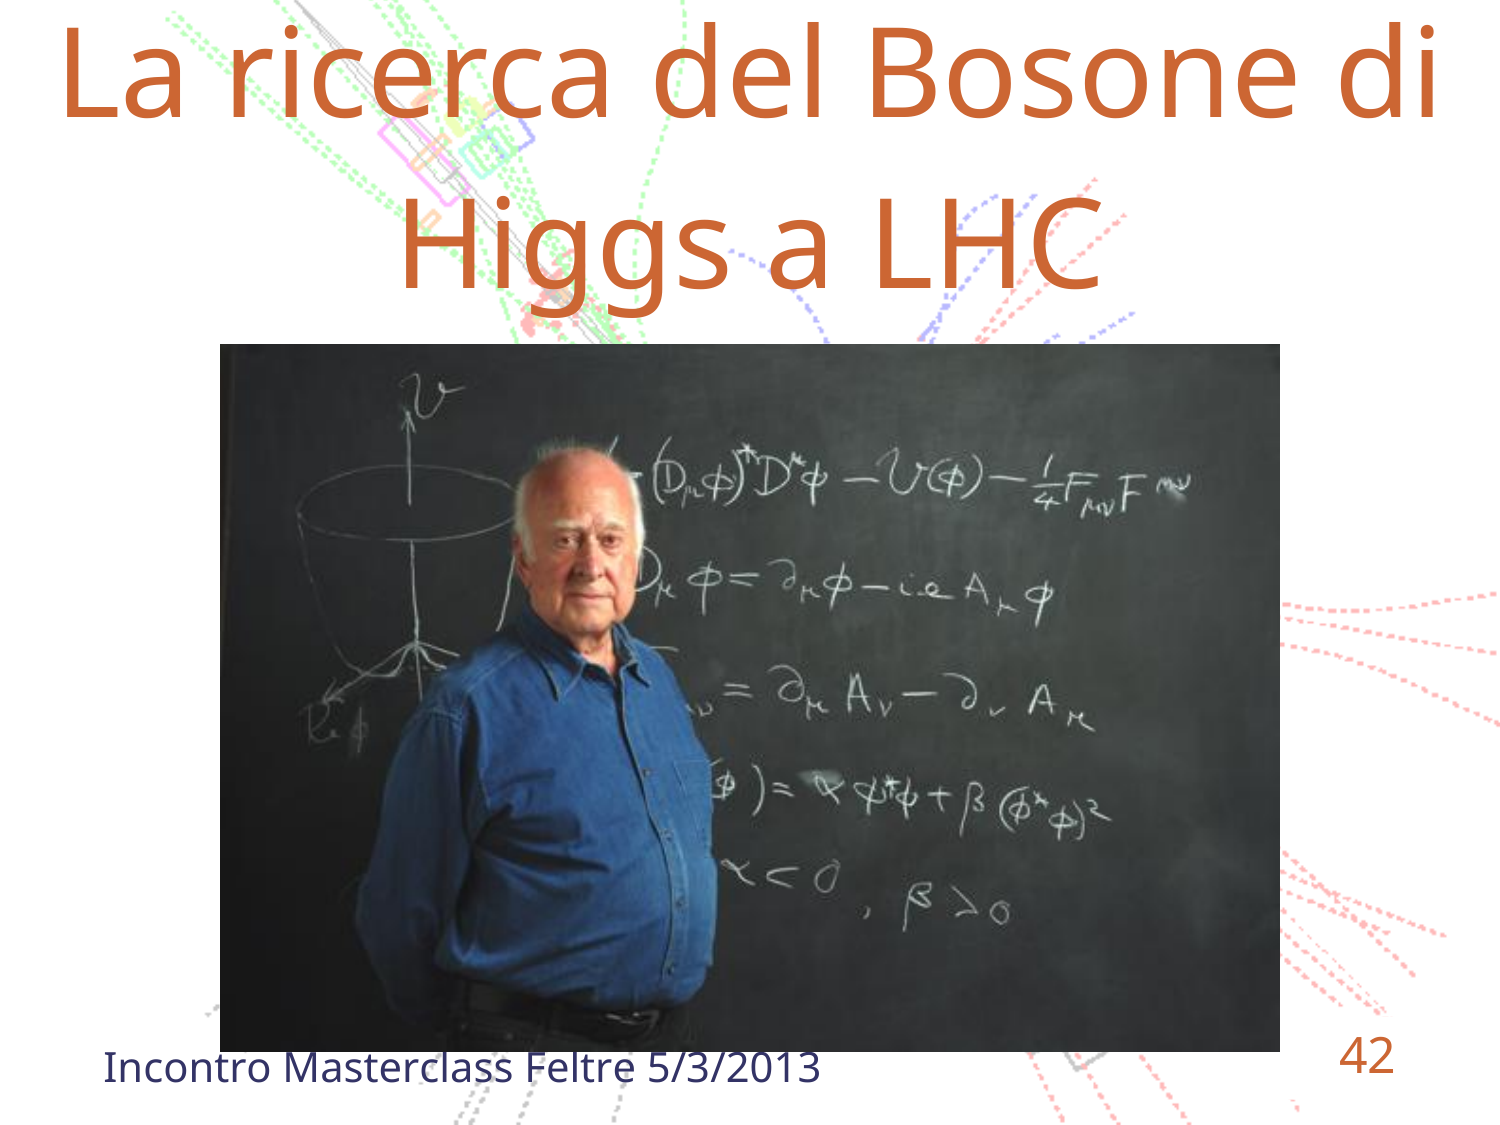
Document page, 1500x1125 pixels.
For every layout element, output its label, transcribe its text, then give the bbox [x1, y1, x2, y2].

title La ricerca del Bosone di Higgs a LHC [37, 0, 1463, 342]
picture [0, 0, 1500, 1125]
